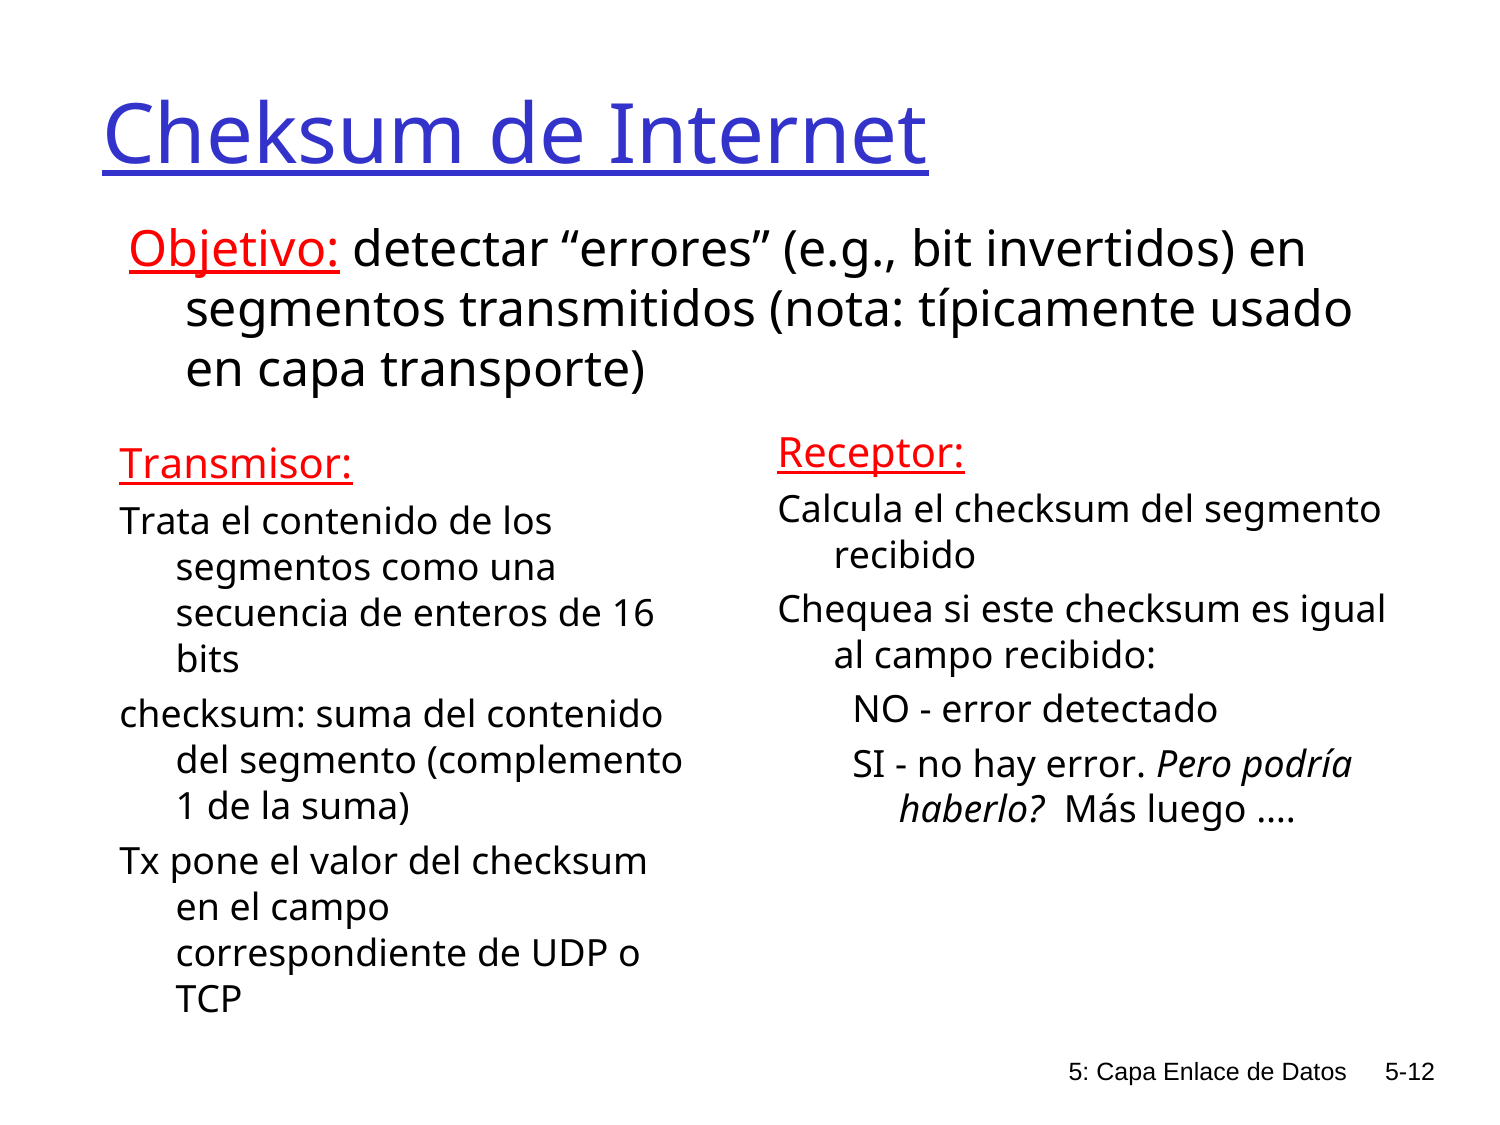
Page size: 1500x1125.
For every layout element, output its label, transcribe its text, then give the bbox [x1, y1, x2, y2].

text_box Objetivo: detectar “errores” (e.g., bit invertidos) en segmentos transmitidos (nota: típicamente usado en capa transporte) [114, 208, 1453, 393]
title Cheksum de Internet [87, 37, 1363, 225]
list Transmisor: Trata el contenido de los segmentos como una secuencia de enteros de 16 bits checksum: suma del contenido del segmento (complemento 1 de la suma) Tx pone el valor del checksum en el campo correspondiente de UDP o TCP [104, 429, 705, 1049]
list Receptor: Calcula el checksum del segmento recibido Chequea si este checksum es igual al campo recibido: NO - error detectado SI - no hay error. Pero podría haberlo? Más luego …. [762, 418, 1429, 954]
